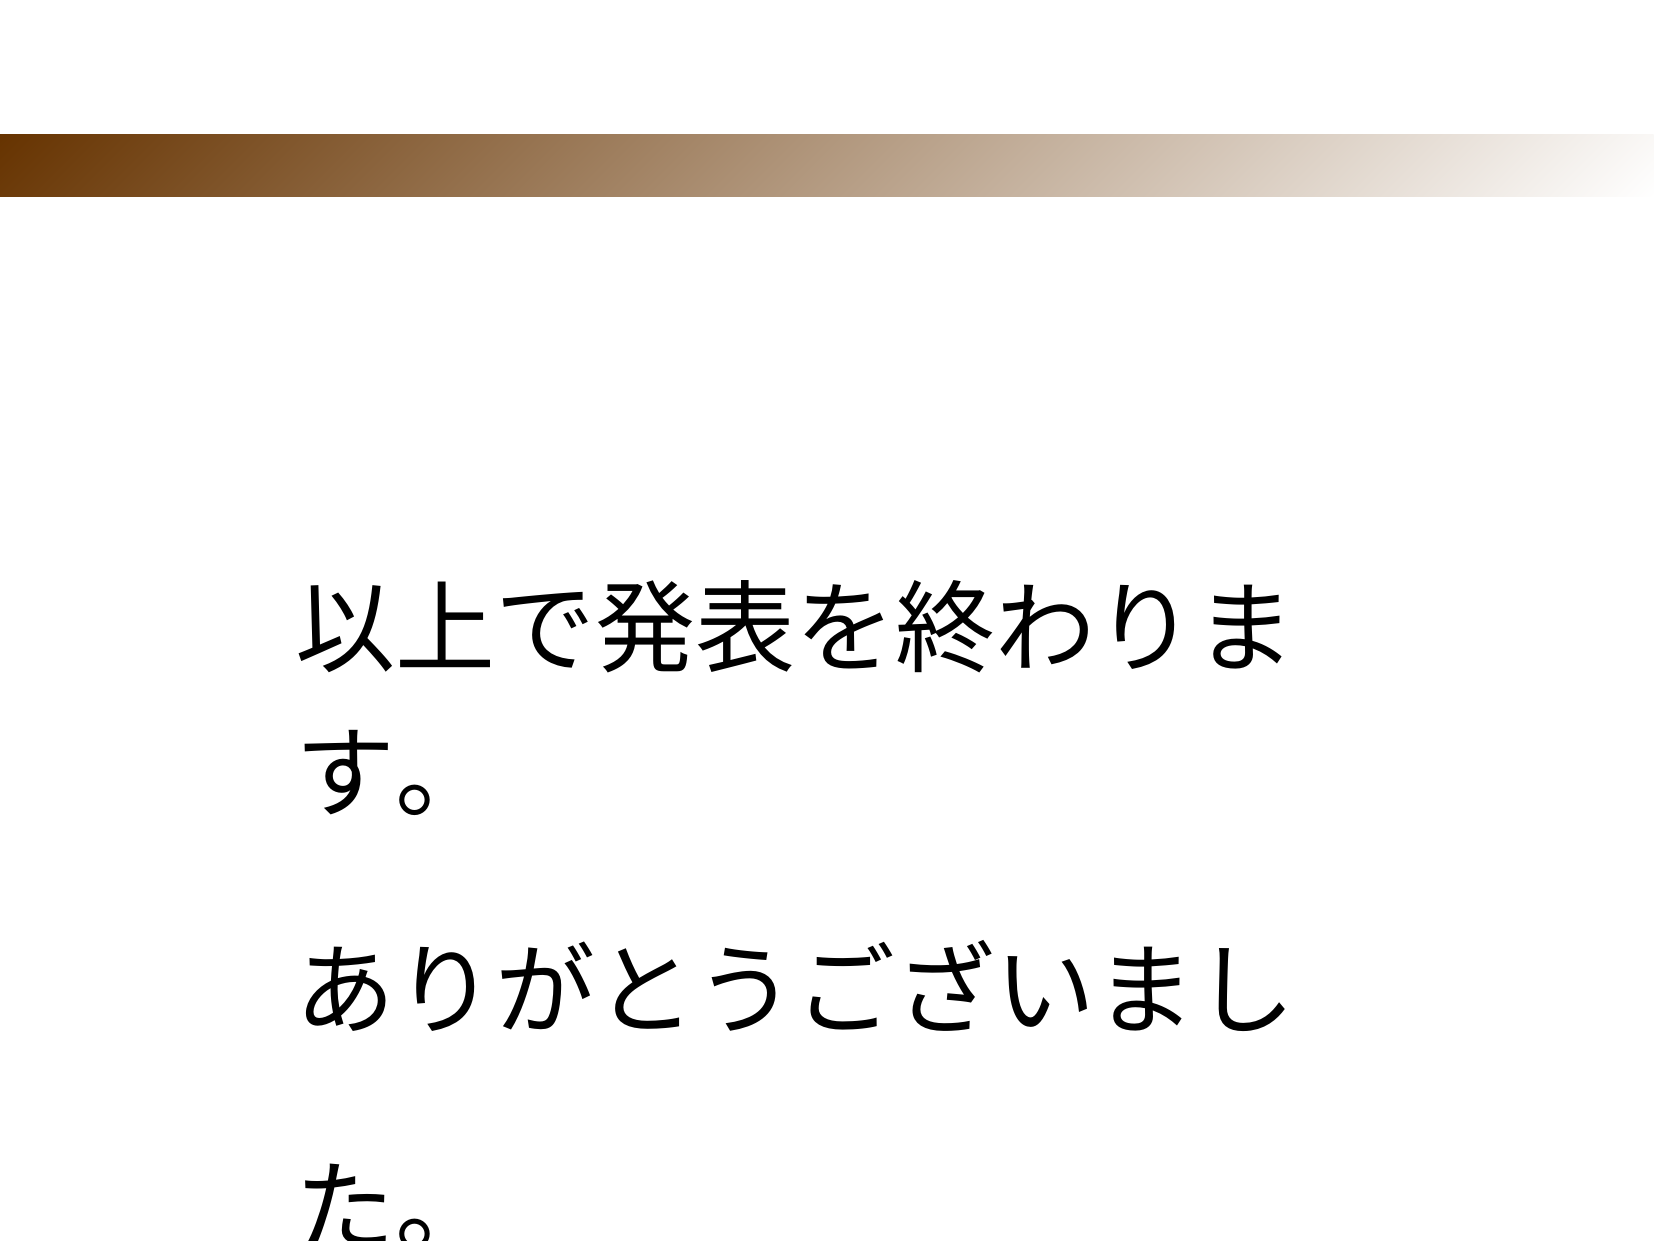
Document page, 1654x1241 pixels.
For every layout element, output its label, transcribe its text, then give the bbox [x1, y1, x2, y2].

text_box [0, 134, 1654, 197]
text_box 以上で発表を終わります。 ありがとうございました。 [280, 541, 1404, 865]
